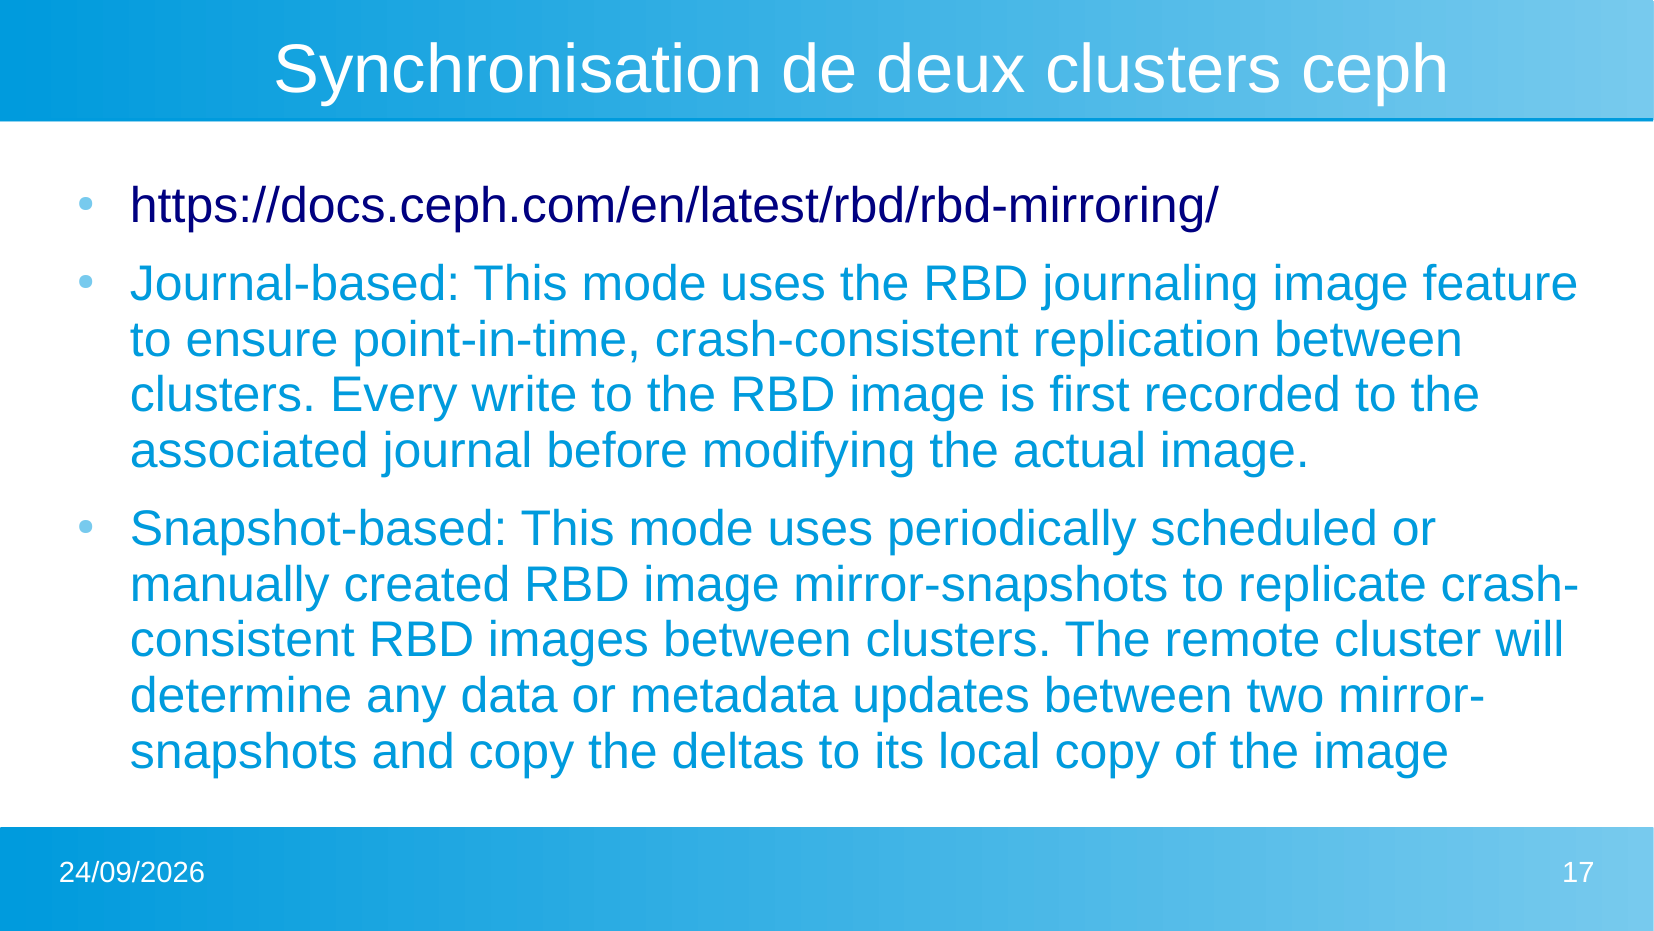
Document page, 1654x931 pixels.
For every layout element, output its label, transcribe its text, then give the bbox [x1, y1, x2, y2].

list https://docs.ceph.com/en/latest/rbd/rbd-mirroring/ Journal-based: This mode uses the RBD journaling image feature to ensure point-in-time, crash-consistent replication between clusters. Every write to the RBD image is first recorded to the associated journal before modifying the actual image. Snapshot-based: This mode uses periodically scheduled or manually created RBD image mirror-snapshots to replicate crash-consistent RBD images between clusters. The remote cluster will determine any data or metadata updates between two mirror-snapshots and copy the deltas to its local copy of the image [59, 177, 1595, 768]
title Synchronisation de deux clusters ceph [59, 29, 1595, 108]
